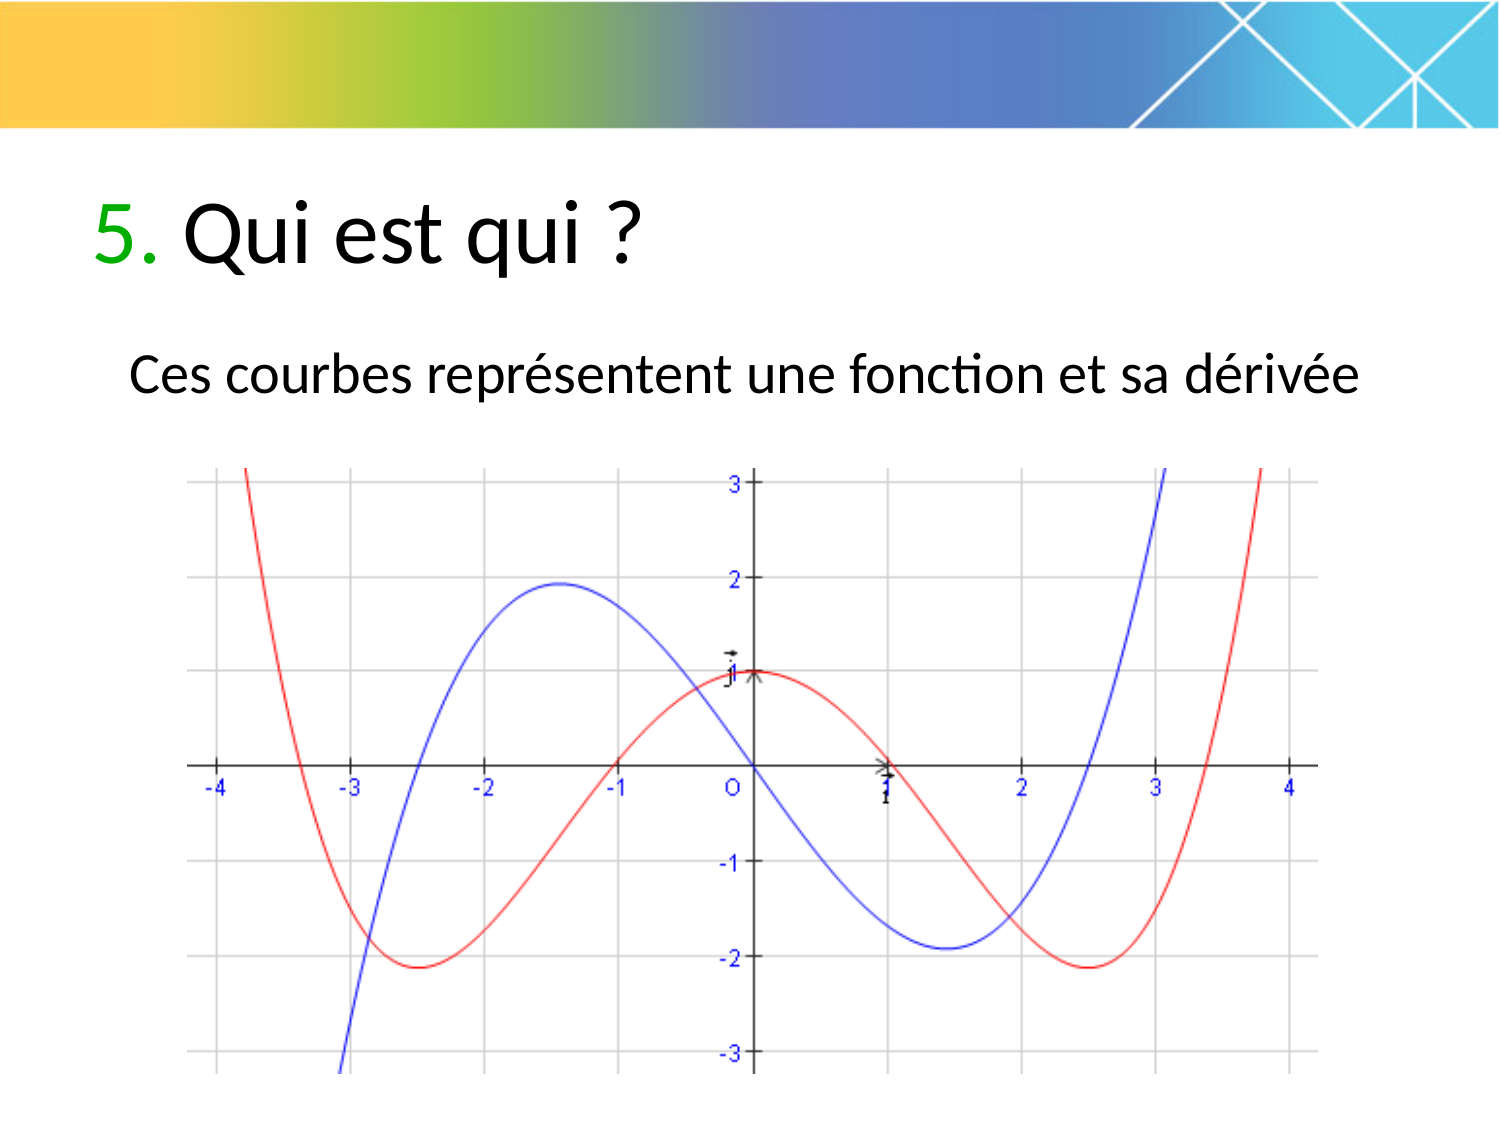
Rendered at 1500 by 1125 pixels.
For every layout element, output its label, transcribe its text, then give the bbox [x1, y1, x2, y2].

text_box Ces courbes représentent une fonction et sa dérivée [114, 328, 1390, 413]
title 5. Qui est qui ? [76, 164, 1500, 350]
picture [0, 0, 1500, 130]
picture [187, 468, 1318, 1074]
